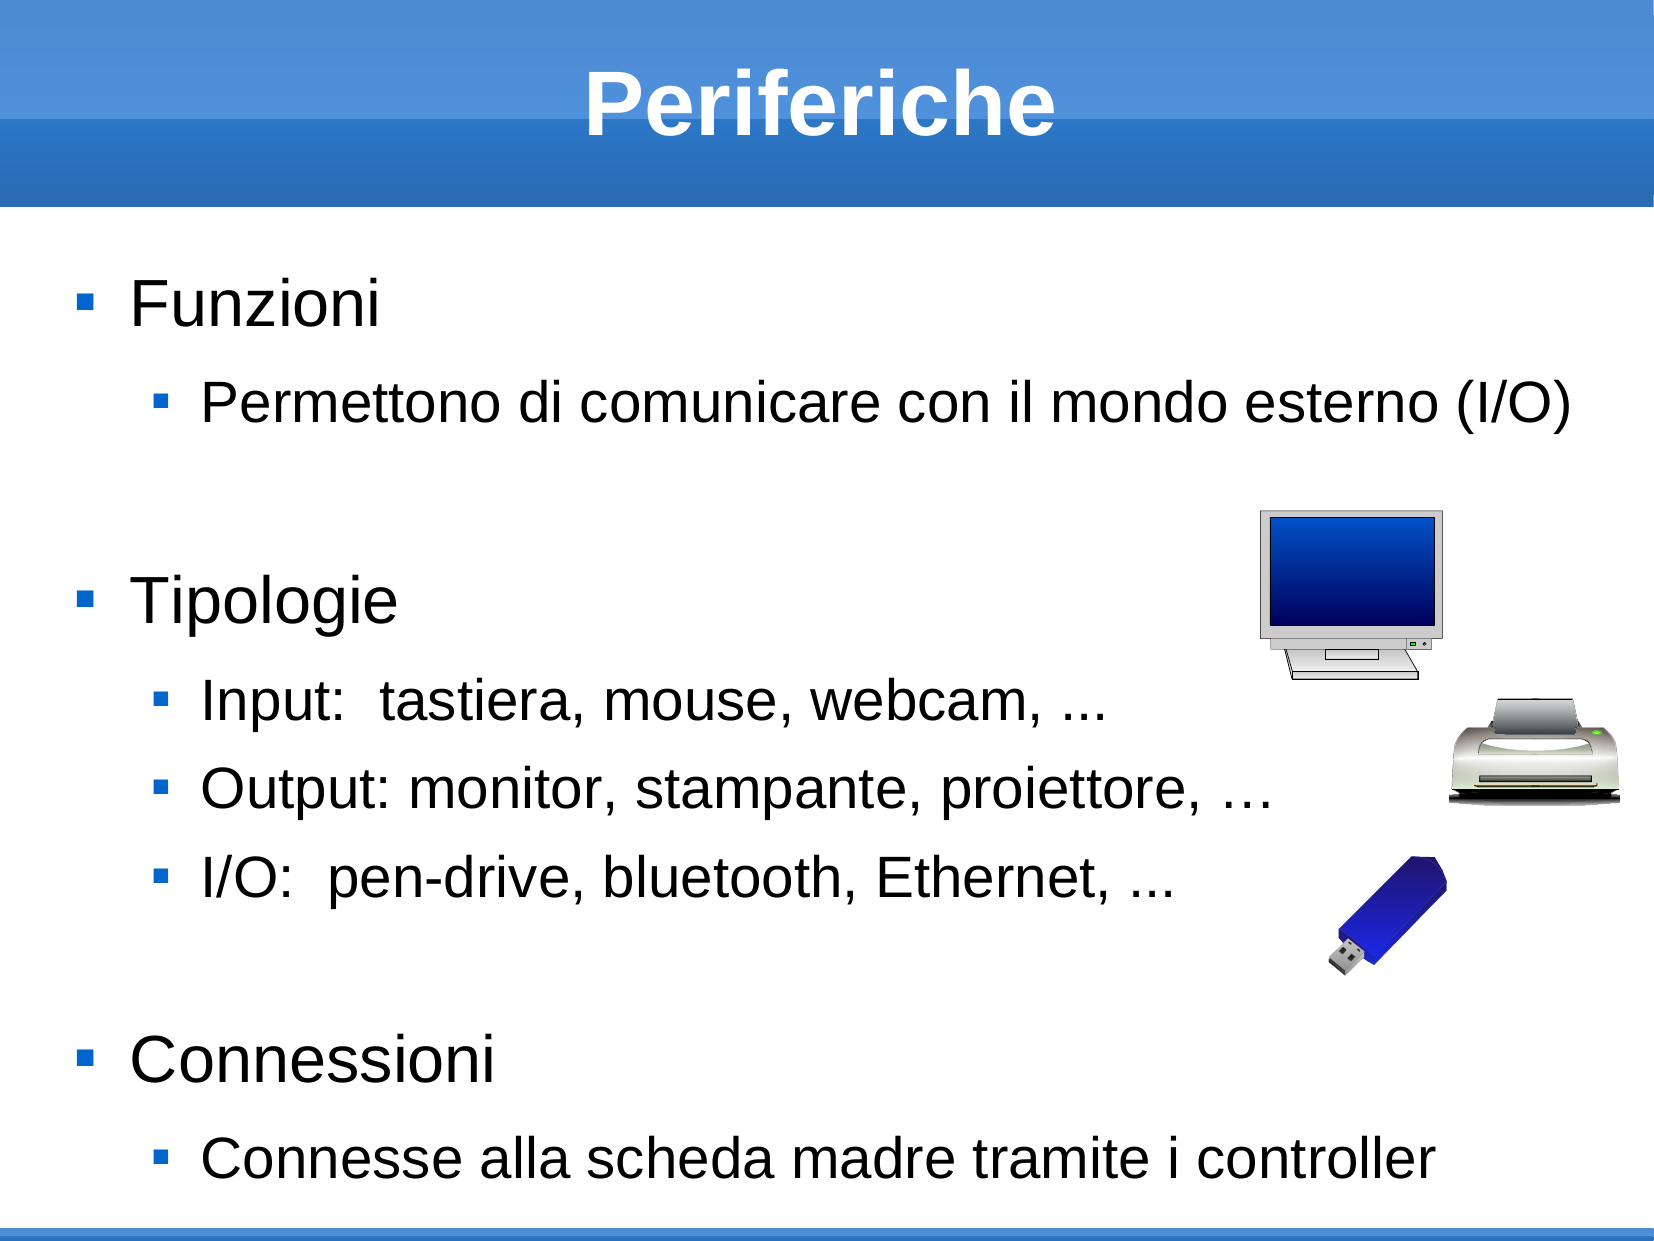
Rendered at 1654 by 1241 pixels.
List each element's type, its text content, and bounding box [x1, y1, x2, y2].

list Funzioni Permettono di comunicare con il mondo esterno (I/O) Tipologie Input: tastiera, mouse, webcam, ... Output: monitor, stampante, proiettore, … I/O: pen-drive, bluetooth, Ethernet, ... Connessioni Connesse alla scheda madre tramite i controller [59, 265, 1595, 1196]
picture [1328, 856, 1447, 976]
picture [1446, 679, 1625, 827]
title Periferiche [76, 0, 1565, 208]
picture [1240, 501, 1443, 680]
